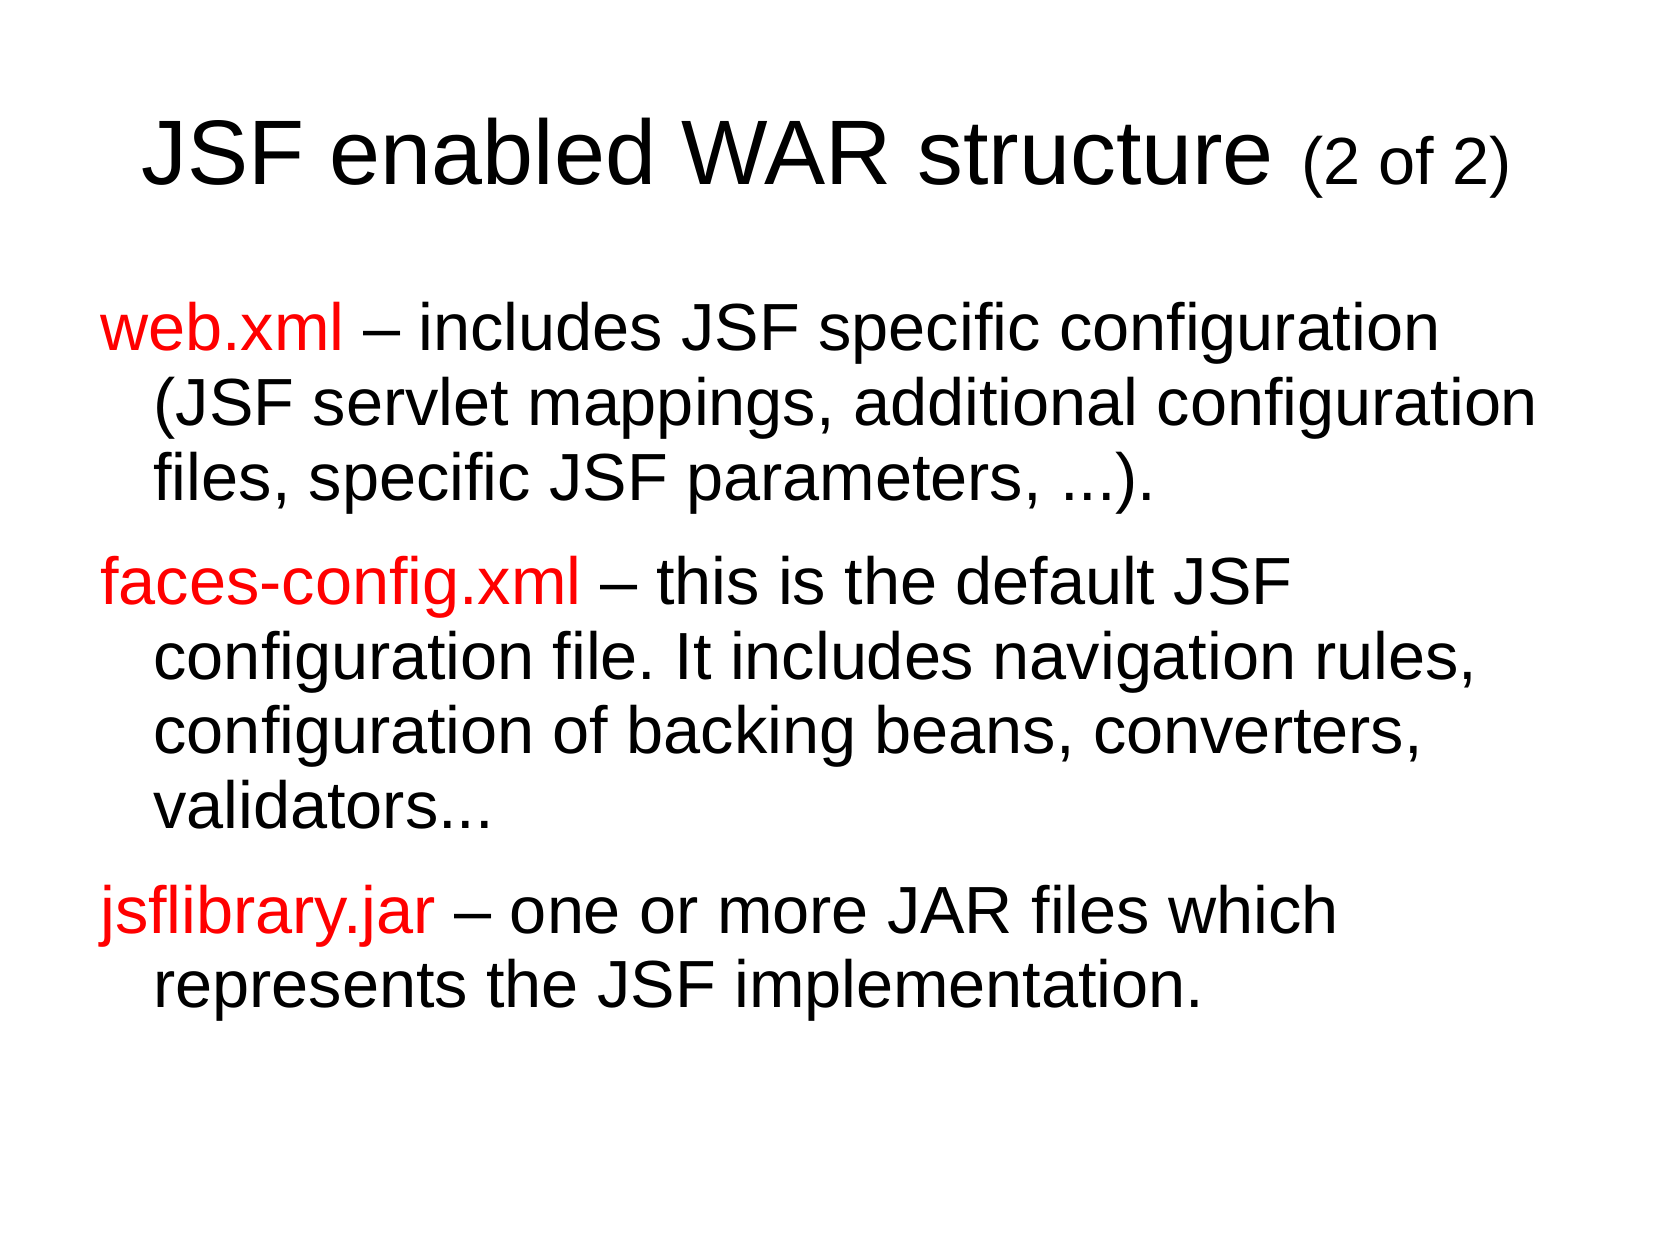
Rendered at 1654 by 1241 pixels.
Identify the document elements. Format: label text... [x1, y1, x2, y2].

list web.xml – includes JSF specific configuration (JSF servlet mappings, additional configuration files, specific JSF parameters, ...). faces-config.xml – this is the default JSF configuration file. It includes navigation rules, configuration of backing beans, converters, validators... jsflibrary.jar – one or more JAR files which represents the JSF implementation. [82, 290, 1571, 1094]
title JSF enabled WAR structure (2 of 2) [82, 49, 1571, 257]
